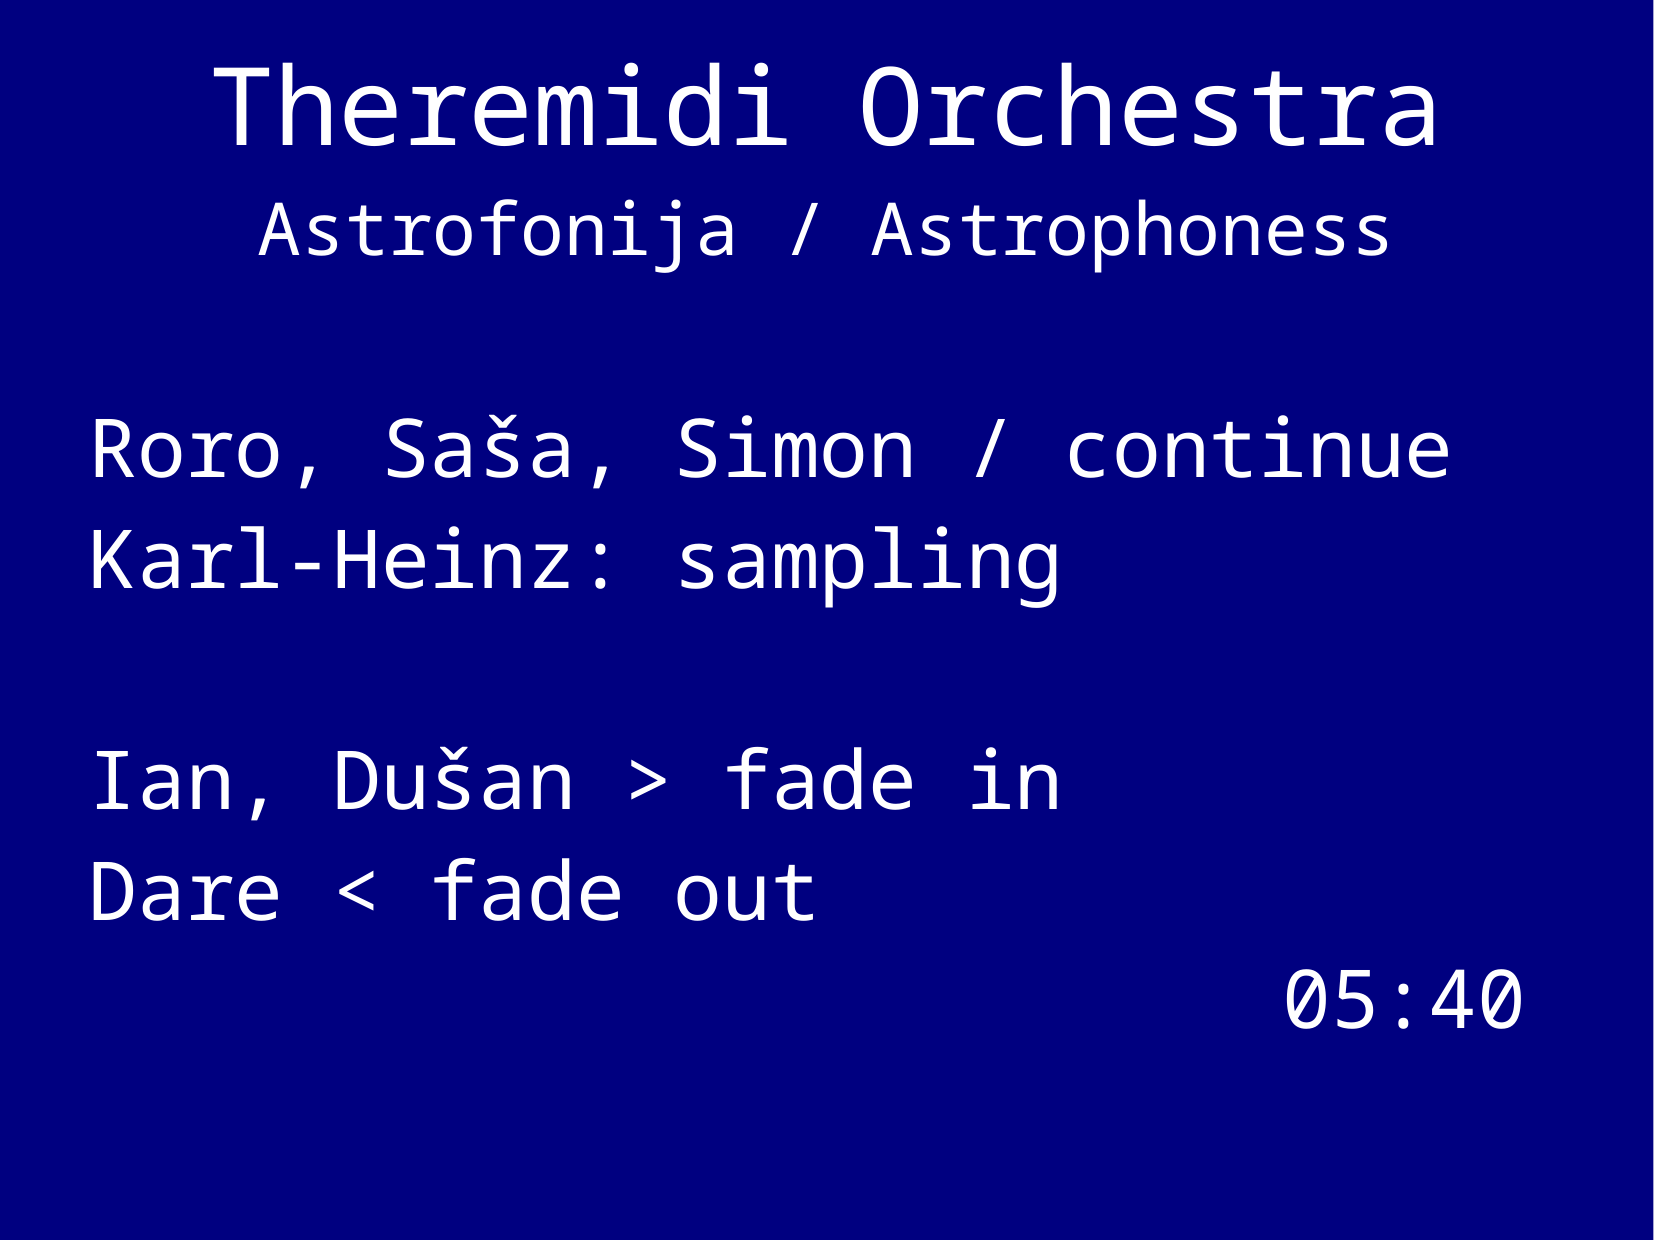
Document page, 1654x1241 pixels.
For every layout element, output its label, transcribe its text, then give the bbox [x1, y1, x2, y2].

text_box 05:40 [1282, 900, 1620, 1096]
subtitle Roro, Saša, Simon / continue Karl-Heinz: sampling Ian, Dušan > fade in Dare < fade out [88, 272, 1566, 1063]
title Theremidi Orchestra Astrofonija / Astrophoness [82, 49, 1571, 257]
